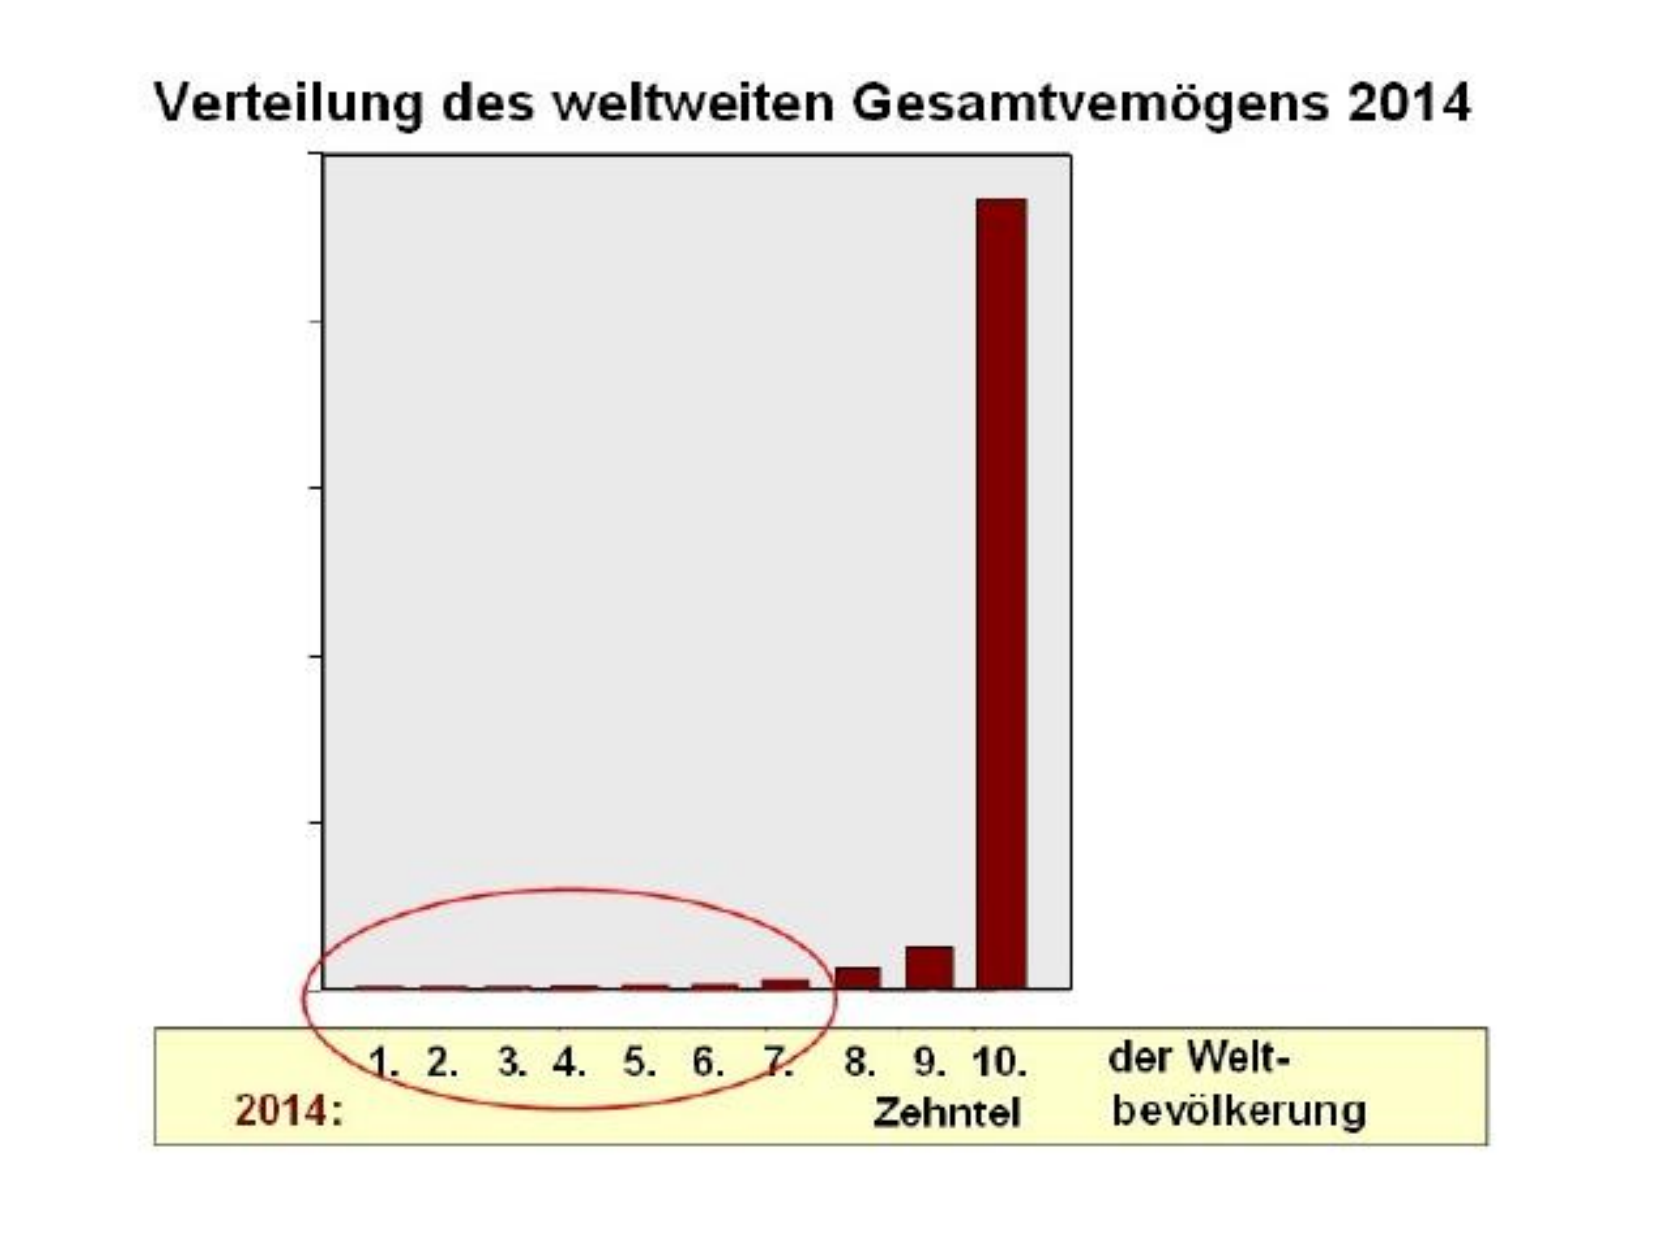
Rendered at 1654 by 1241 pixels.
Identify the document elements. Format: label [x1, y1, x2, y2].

picture [118, 72, 1525, 1178]
